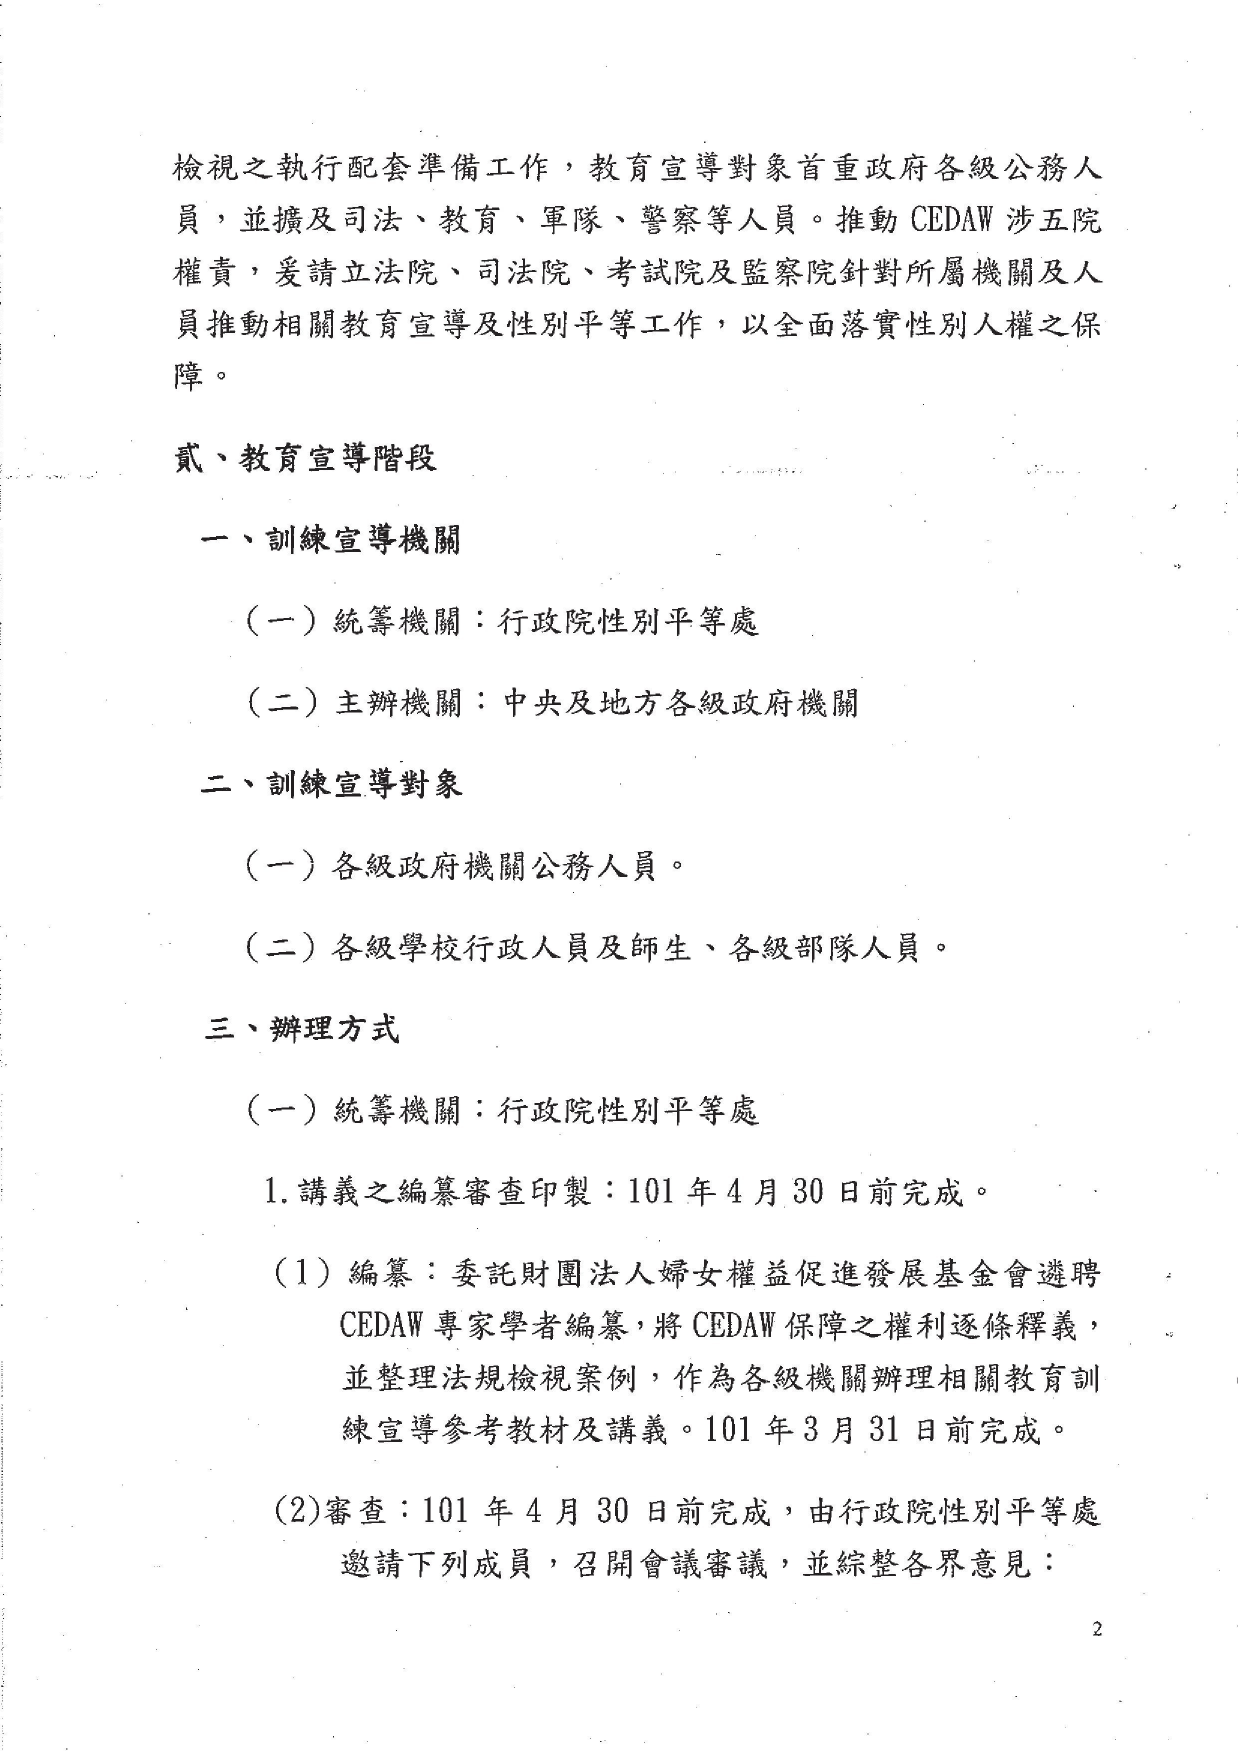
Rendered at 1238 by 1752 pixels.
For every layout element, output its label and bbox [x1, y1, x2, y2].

text_box [0, 0, 1238, 1751]
